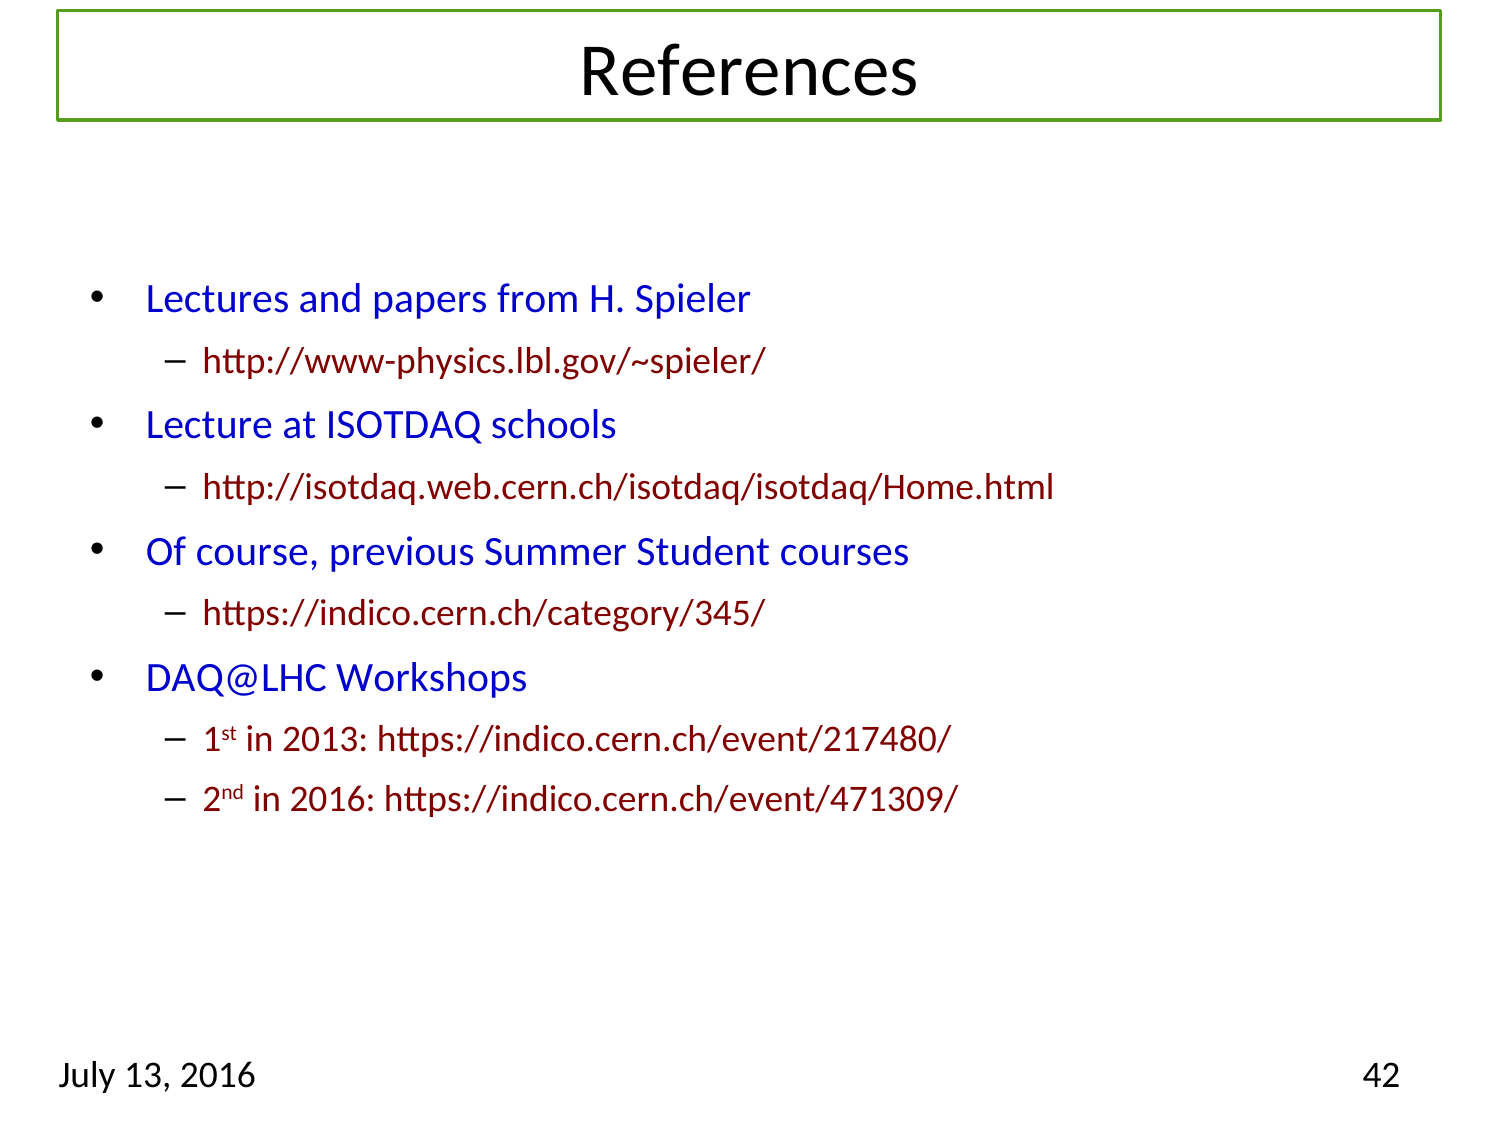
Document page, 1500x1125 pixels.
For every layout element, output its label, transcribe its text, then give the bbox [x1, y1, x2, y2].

list Lectures and papers from H. Spieler http://www-physics.lbl.gov/~spieler/ Lecture at ISOTDAQ schools http://isotdaq.web.cern.ch/isotdaq/isotdaq/Home.html Of course, previous Summer Student courses https://indico.cern.ch/category/345/ DAQ@LHC Workshops 1st in 2013: https://indico.cern.ch/event/217480/ 2nd in 2016: https://indico.cern.ch/event/471309/ [75, 263, 1426, 1006]
title References [57, 10, 1441, 121]
